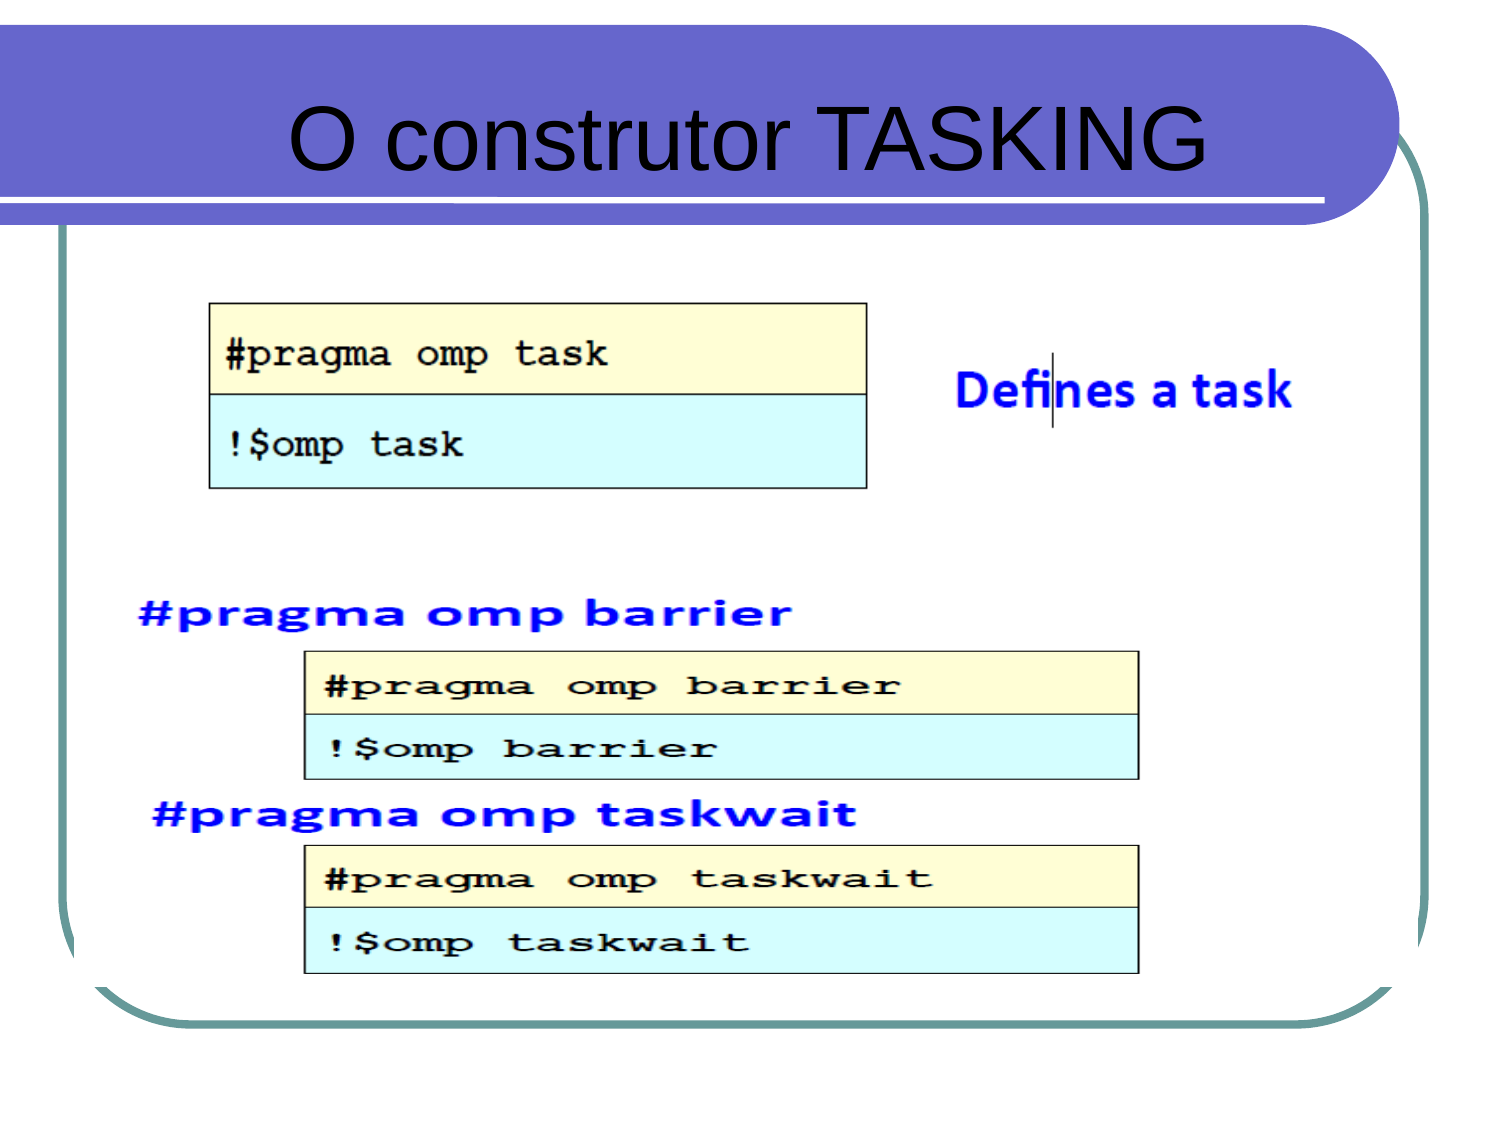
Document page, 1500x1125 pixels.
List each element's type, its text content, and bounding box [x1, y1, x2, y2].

list [75, 263, 1425, 1006]
picture [74, 590, 1418, 987]
title O construtor TASKING [75, 44, 1425, 233]
picture [148, 281, 1348, 508]
